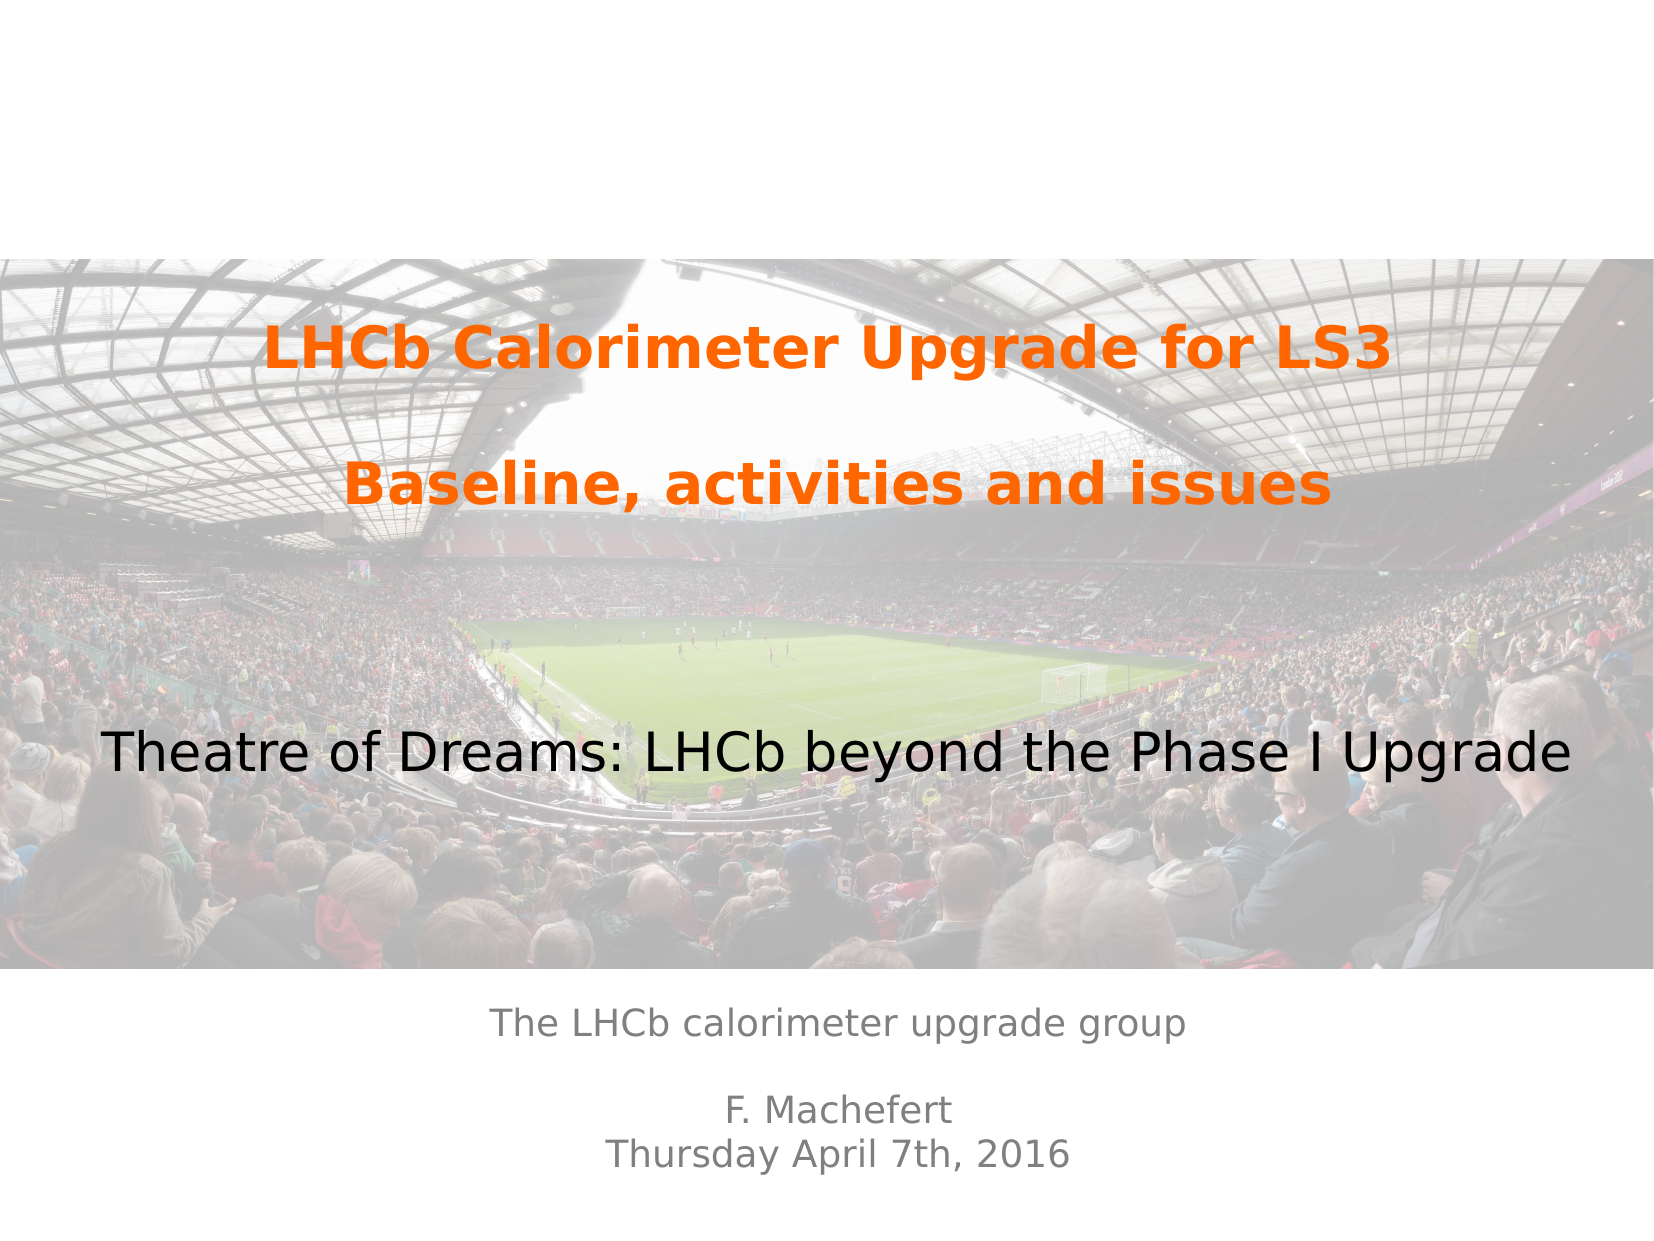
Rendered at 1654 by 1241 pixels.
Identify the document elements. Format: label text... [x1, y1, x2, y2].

subtitle LHCb Calorimeter Upgrade for LS3 Baseline, activities and issues Theatre of Dreams: LHCb beyond the Phase I Upgrade The LHCb calorimeter upgrade group F. Machefert Thursday April 7th, 2016 [94, 265, 1583, 1226]
